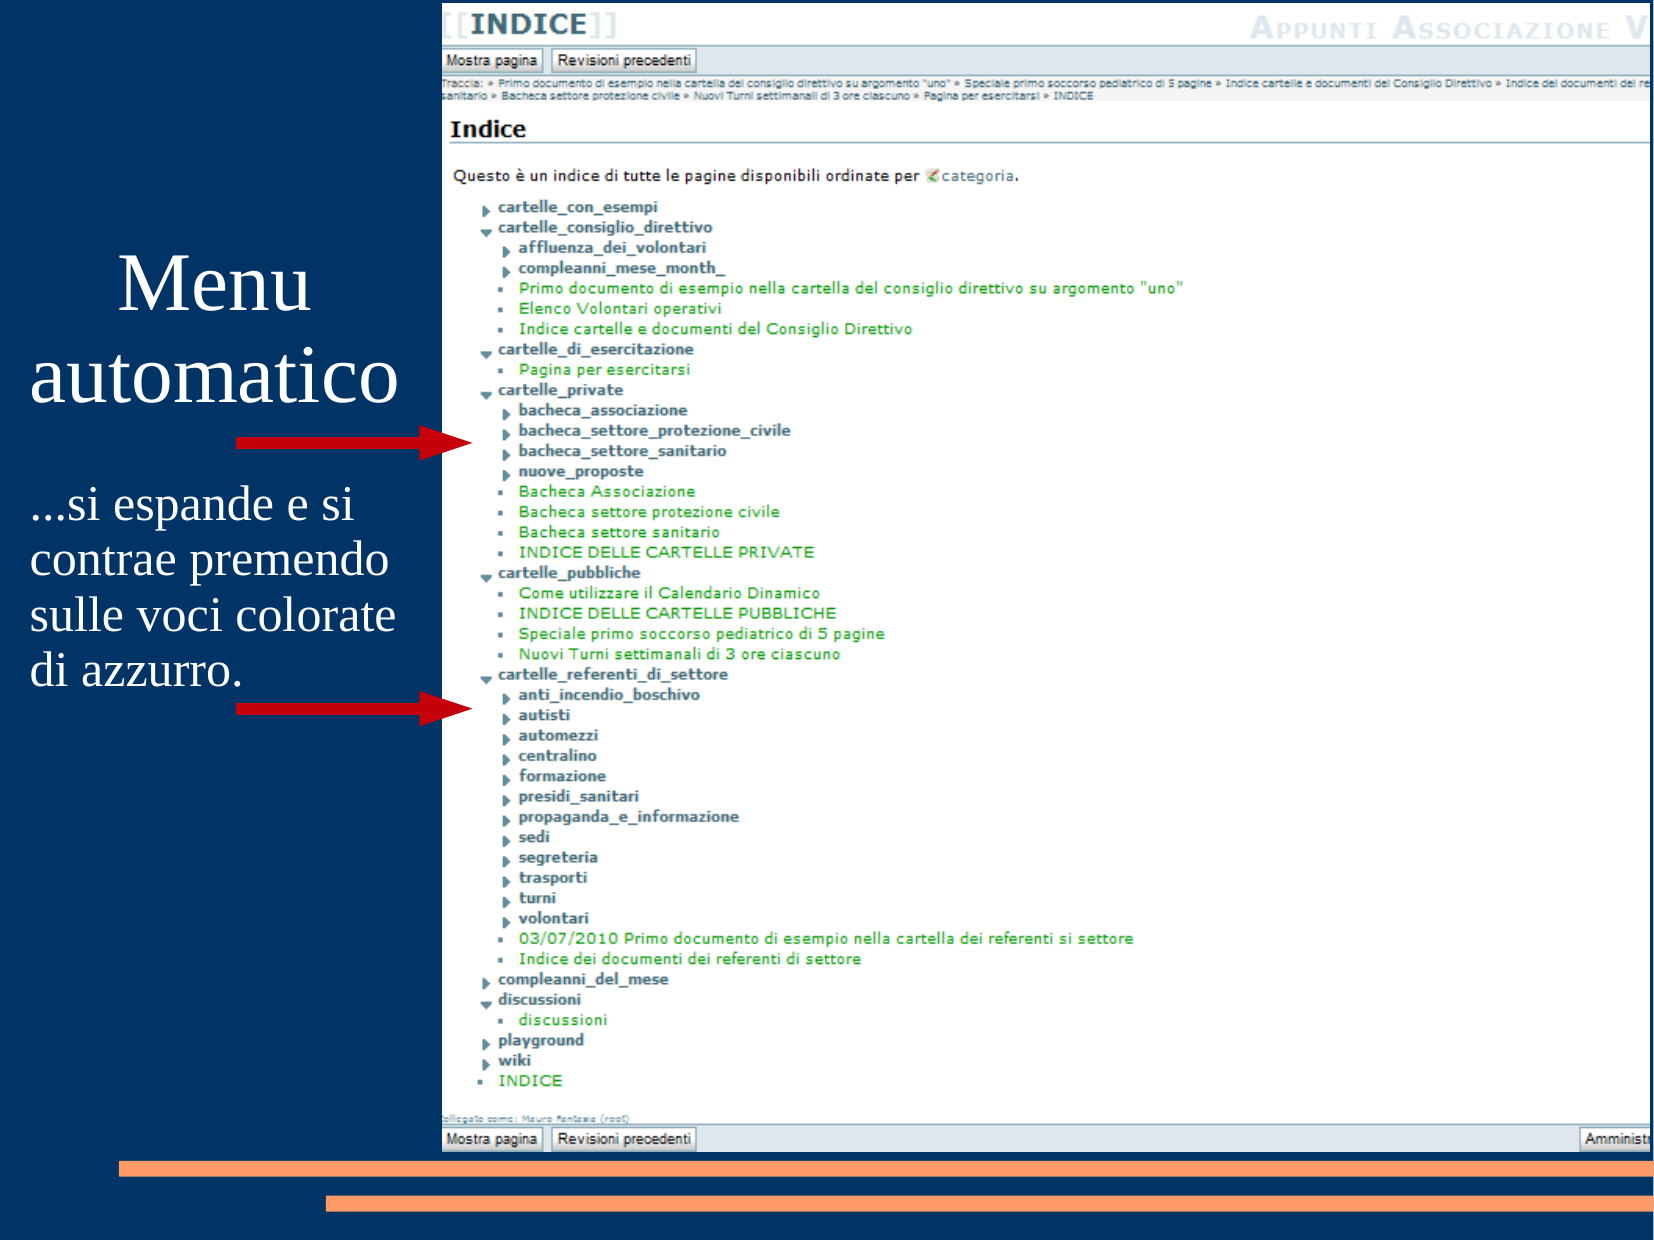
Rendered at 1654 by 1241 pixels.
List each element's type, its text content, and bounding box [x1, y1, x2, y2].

picture [442, 3, 1650, 1152]
text_box Menu automatico ...si espande e si contrae premendo sulle voci colorate di azzurro. [29, 236, 414, 739]
